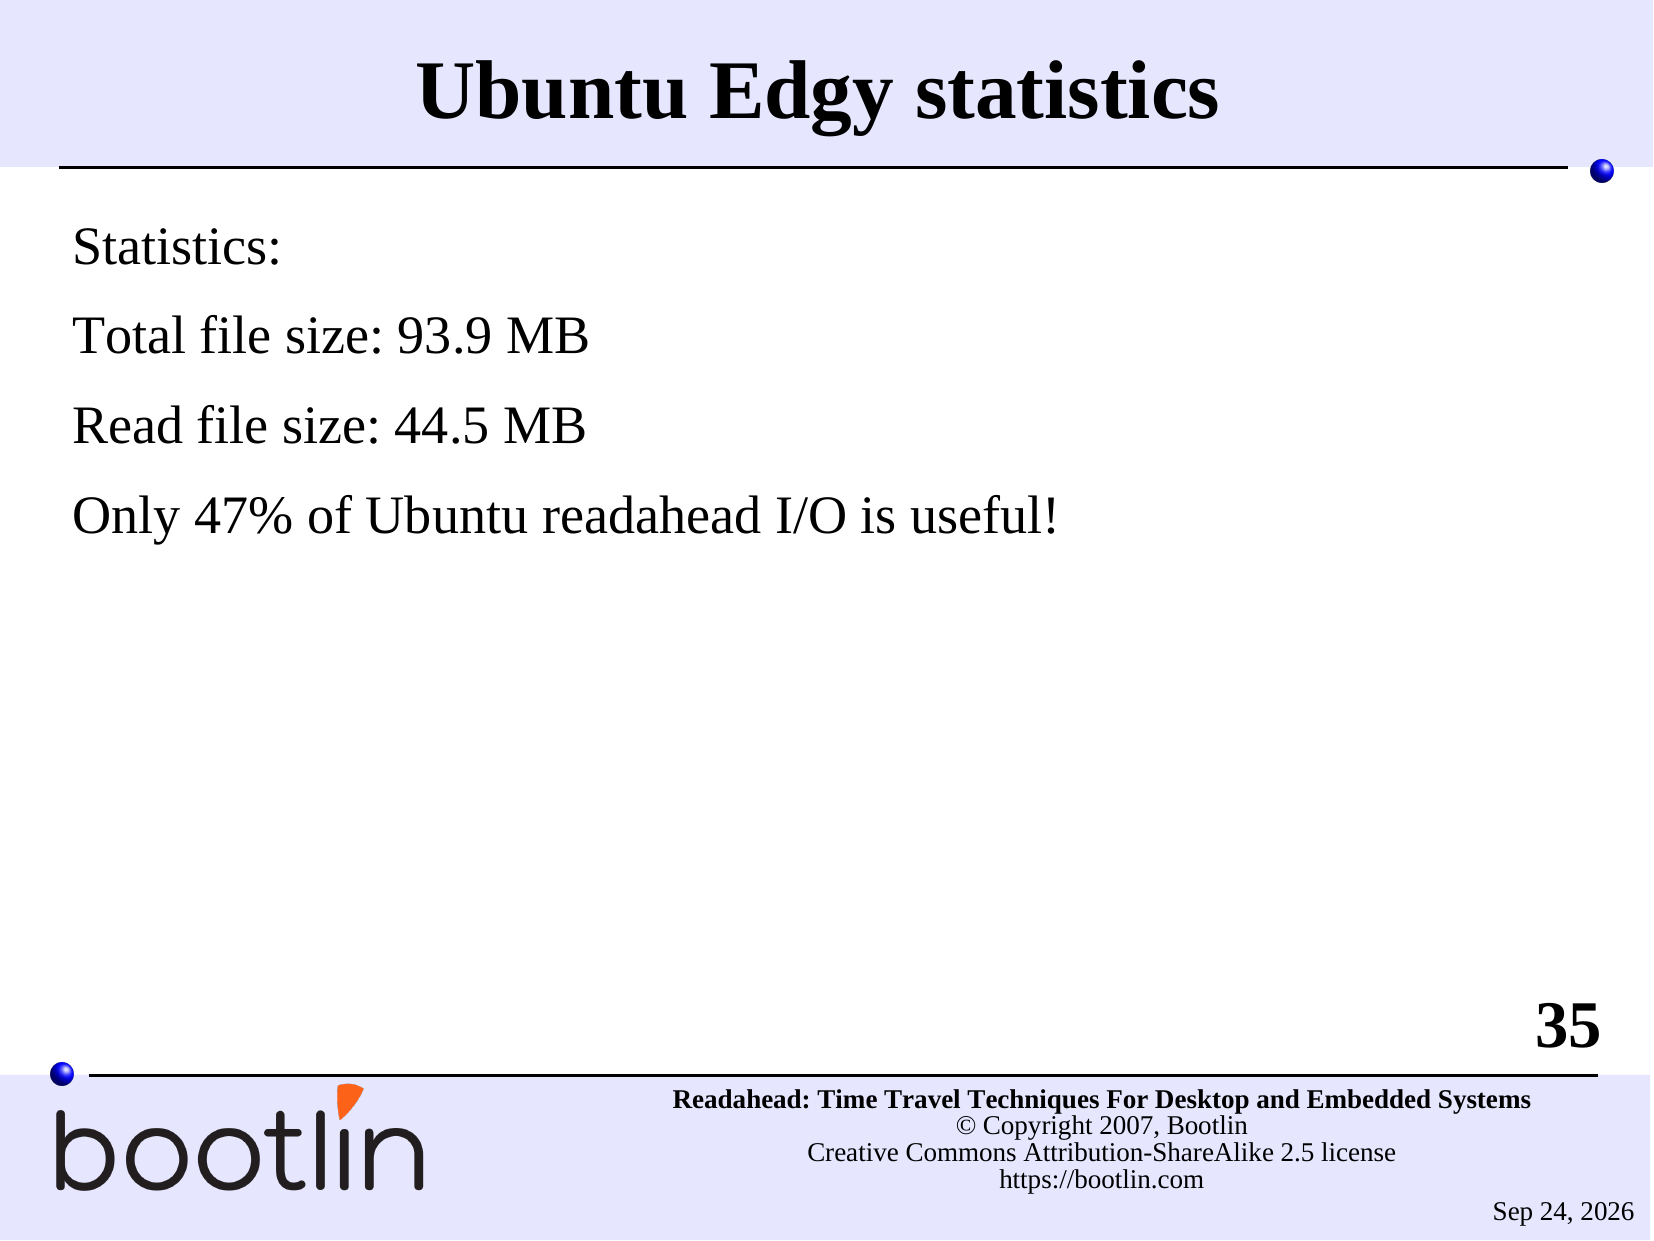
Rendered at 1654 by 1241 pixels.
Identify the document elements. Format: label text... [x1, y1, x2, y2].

picture [17, 1060, 462, 1230]
title Ubuntu Edgy statistics [33, 29, 1604, 153]
list Statistics: Total file size: 93.9 MB Read file size: 44.5 MB Only 47% of Ubuntu readahead I/O is useful! [54, 216, 1574, 1066]
